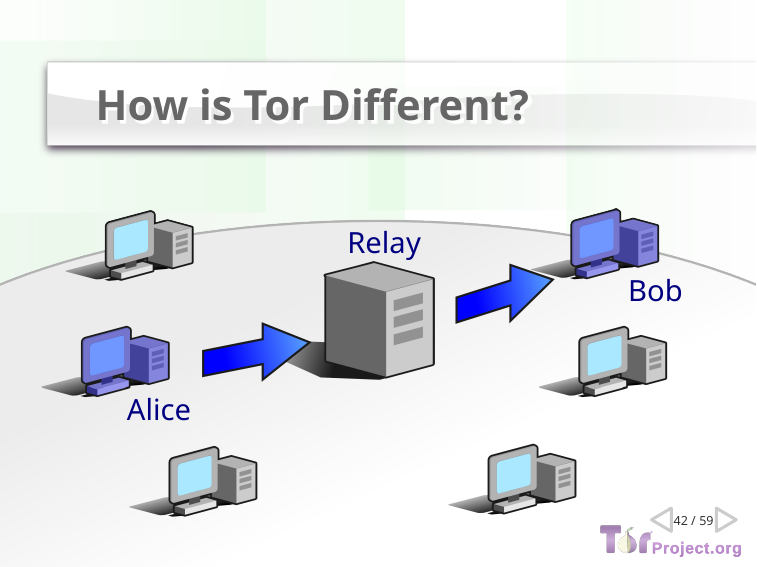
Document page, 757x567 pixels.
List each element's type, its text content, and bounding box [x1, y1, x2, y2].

text_box How is Tor Different? [80, 61, 533, 147]
text_box Bob [599, 262, 712, 316]
text_box [716, 508, 737, 532]
text_box Relay [300, 215, 469, 269]
picture [0, 0, 757, 567]
text_box Alice [102, 382, 216, 435]
text_box [651, 508, 672, 532]
text_box <number> / 59 [618, 504, 756, 555]
